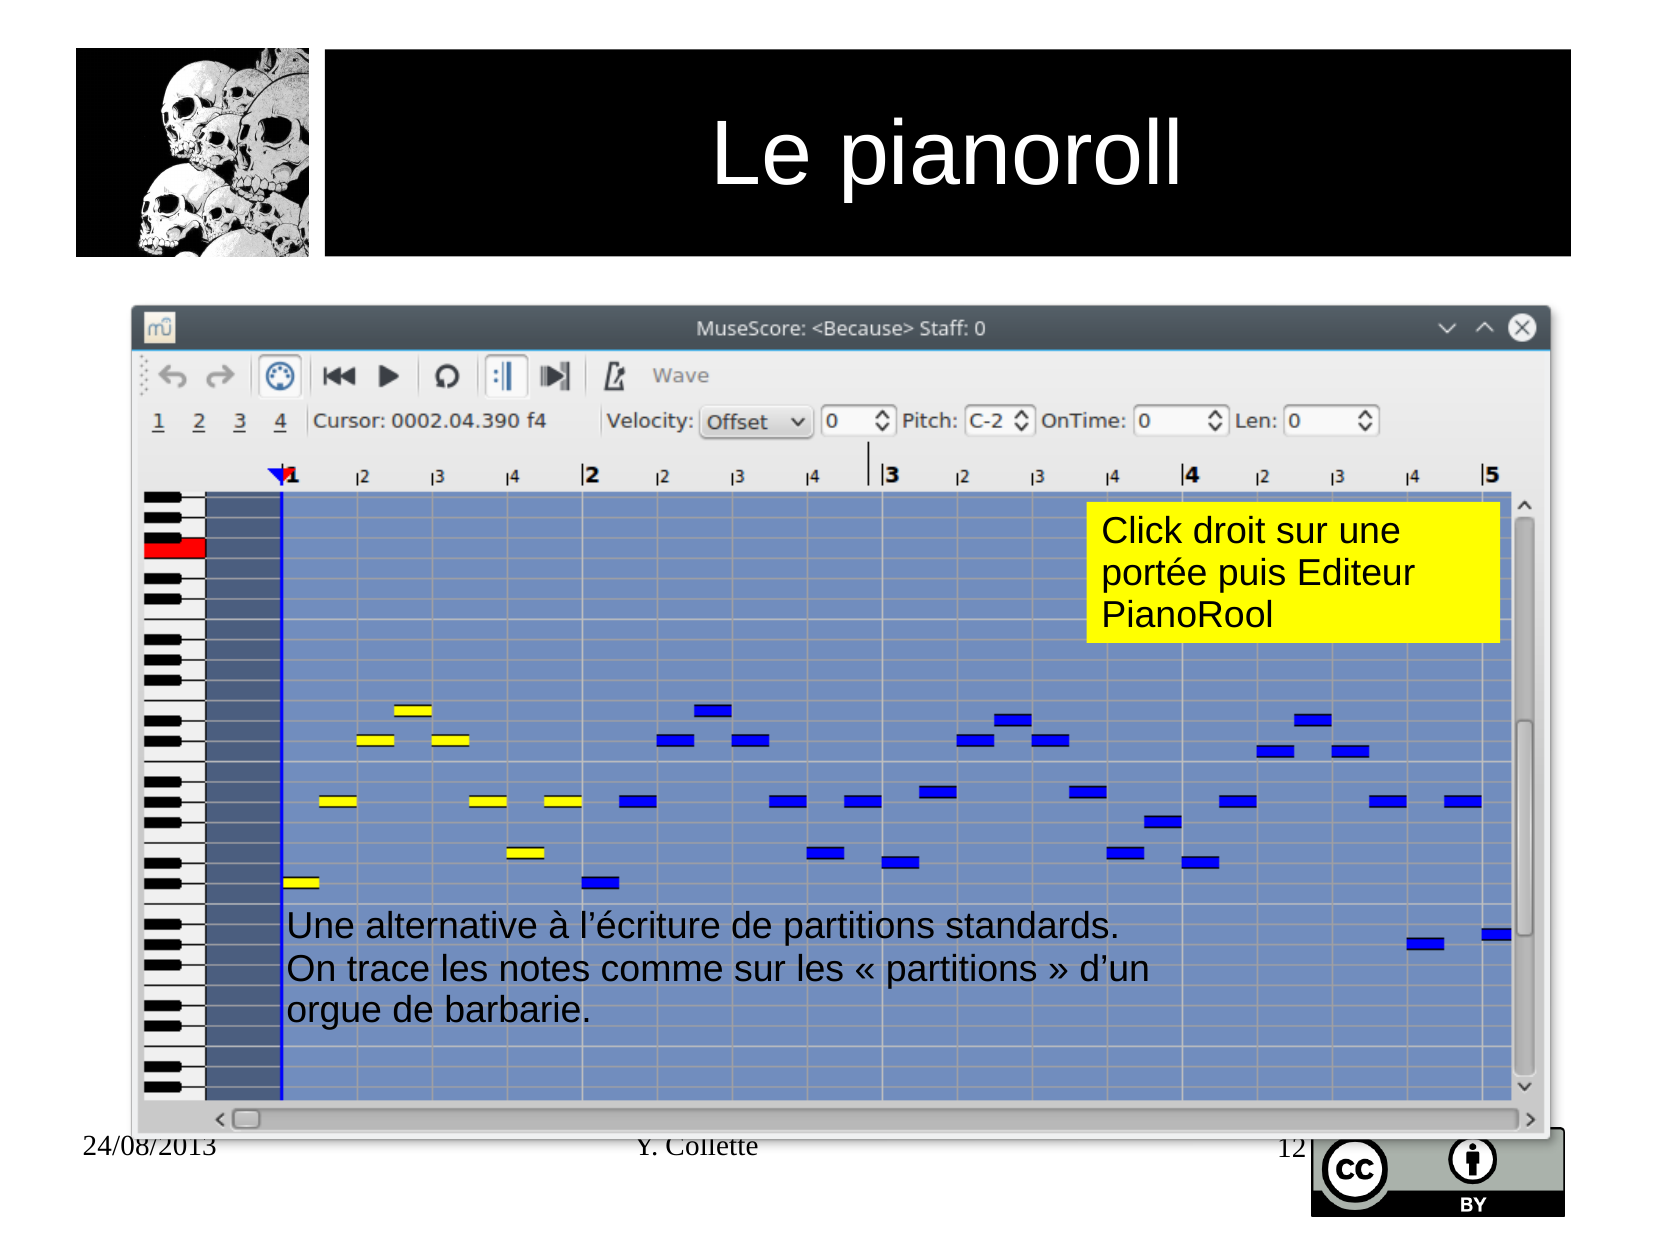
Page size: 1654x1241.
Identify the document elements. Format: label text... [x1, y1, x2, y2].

picture [121, 295, 1571, 1217]
picture [76, 48, 309, 257]
title Le pianoroll [324, 49, 1571, 257]
text_box Click droit sur une portée puis Editeur PianoRool [1086, 501, 1501, 643]
text_box Une alternative à l’écriture de partitions standards. On trace les notes comme sur les « partitions » d’un orgue de barbarie. [271, 897, 1170, 1039]
